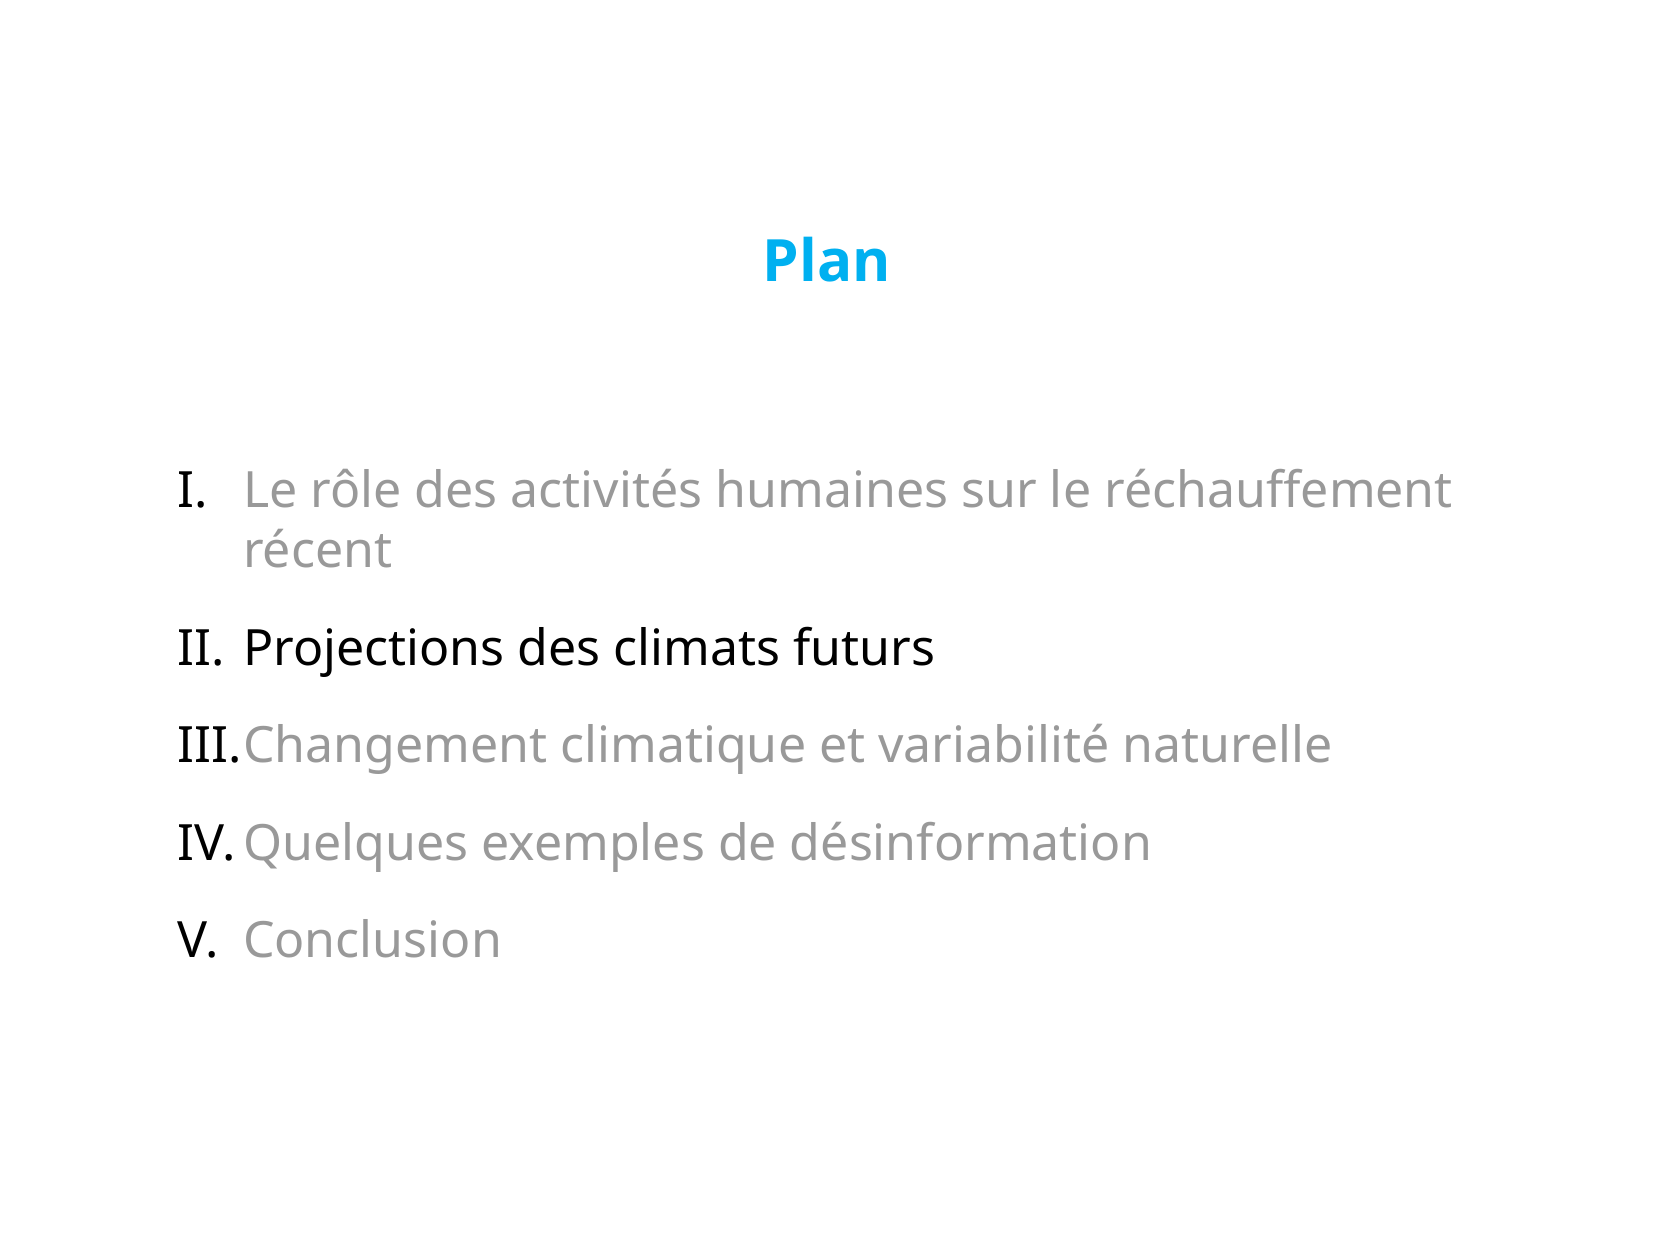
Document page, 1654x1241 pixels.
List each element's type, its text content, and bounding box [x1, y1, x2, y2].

text_box Plan [58, 219, 1595, 389]
text_box Le rôle des activités humaines sur le réchauffement récent Projections des climats futurs Changement climatique et variabilité naturelle Quelques exemples de désinformation Conclusion [162, 450, 1504, 1096]
